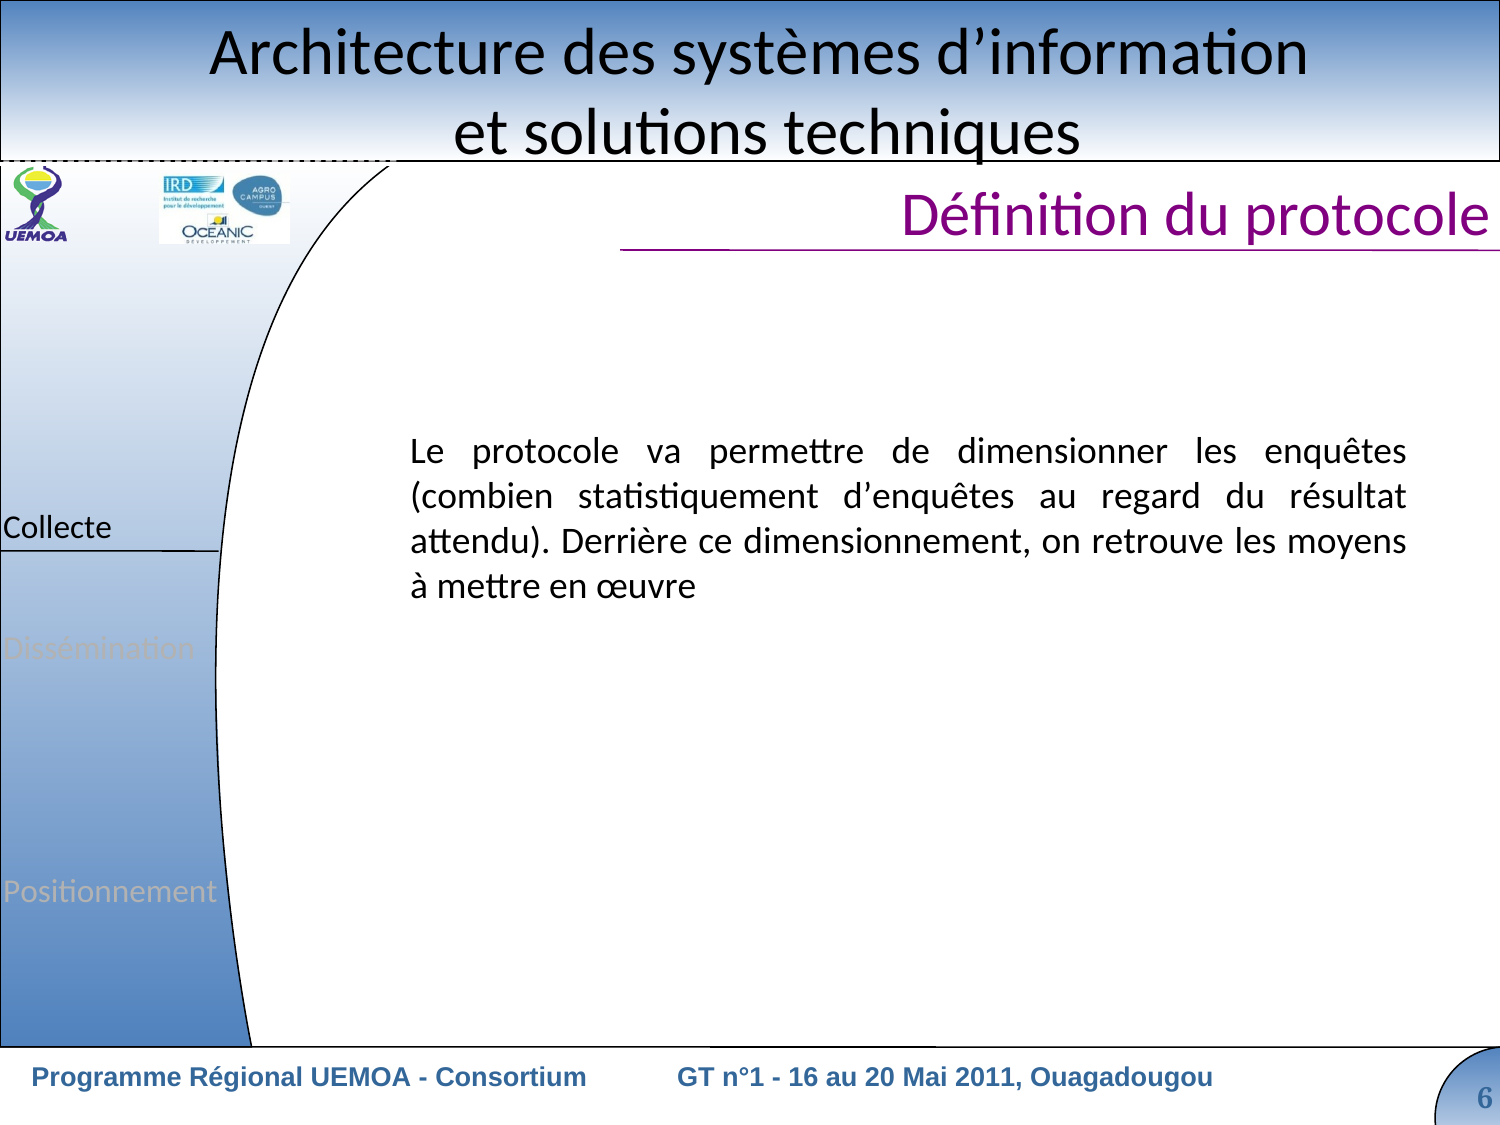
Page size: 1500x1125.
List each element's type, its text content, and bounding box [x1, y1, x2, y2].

text_box Architecture des systèmes d’information et solutions techniques [53, 0, 1483, 161]
picture [159, 173, 265, 244]
text_box Définition du protocole [265, 165, 1500, 256]
text_box Collecte Dissémination Positionnement [0, 497, 314, 1039]
text_box Le protocole va permettre de dimensionner les enquêtes (combien statistiquement d’enquêtes au regard du résultat attendu). Derrière ce dimensionnement, on retrouve les moyens à mettre en œuvre [395, 373, 1424, 614]
picture [0, 166, 73, 244]
